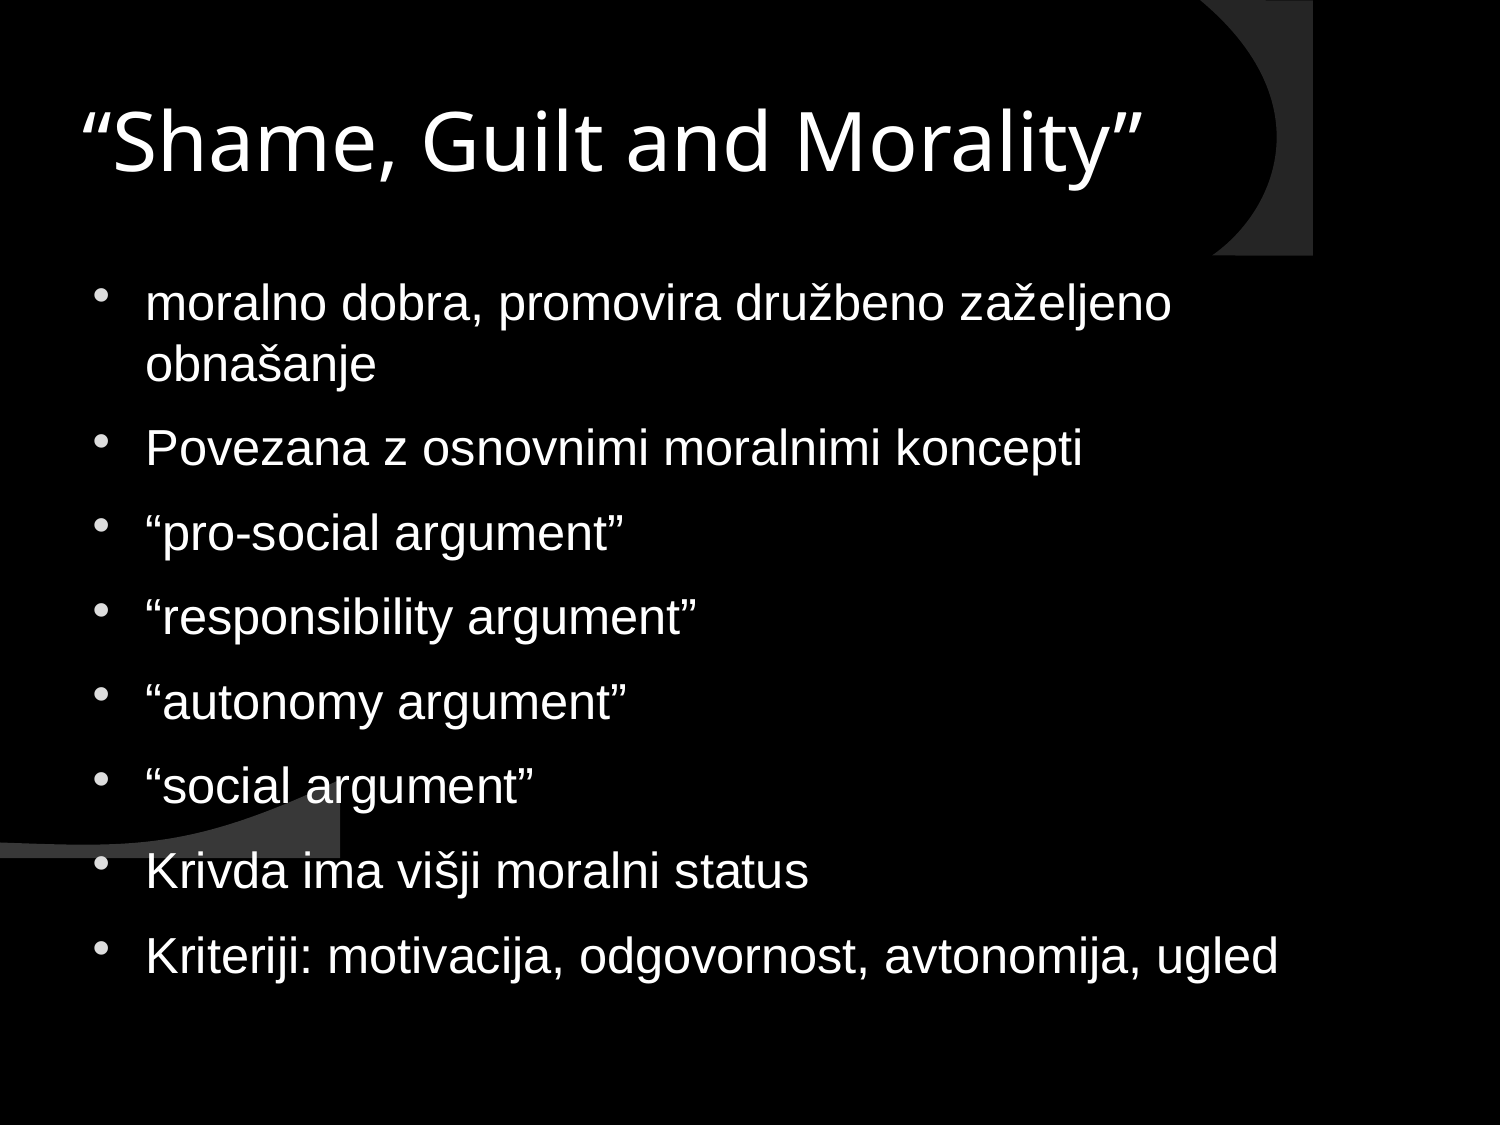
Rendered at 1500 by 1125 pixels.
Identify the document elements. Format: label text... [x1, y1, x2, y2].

title “Shame, Guilt and Morality” [75, 45, 1300, 233]
list moralno dobra, promovira družbeno zaželjeno obnašanje Povezana z osnovnimi moralnimi koncepti “pro-social argument” “responsibility argument” “autonomy argument” “social argument” Krivda ima višji moralni status Kriteriji: motivacija, odgovornost, avtonomija, ugled [75, 262, 1300, 1005]
